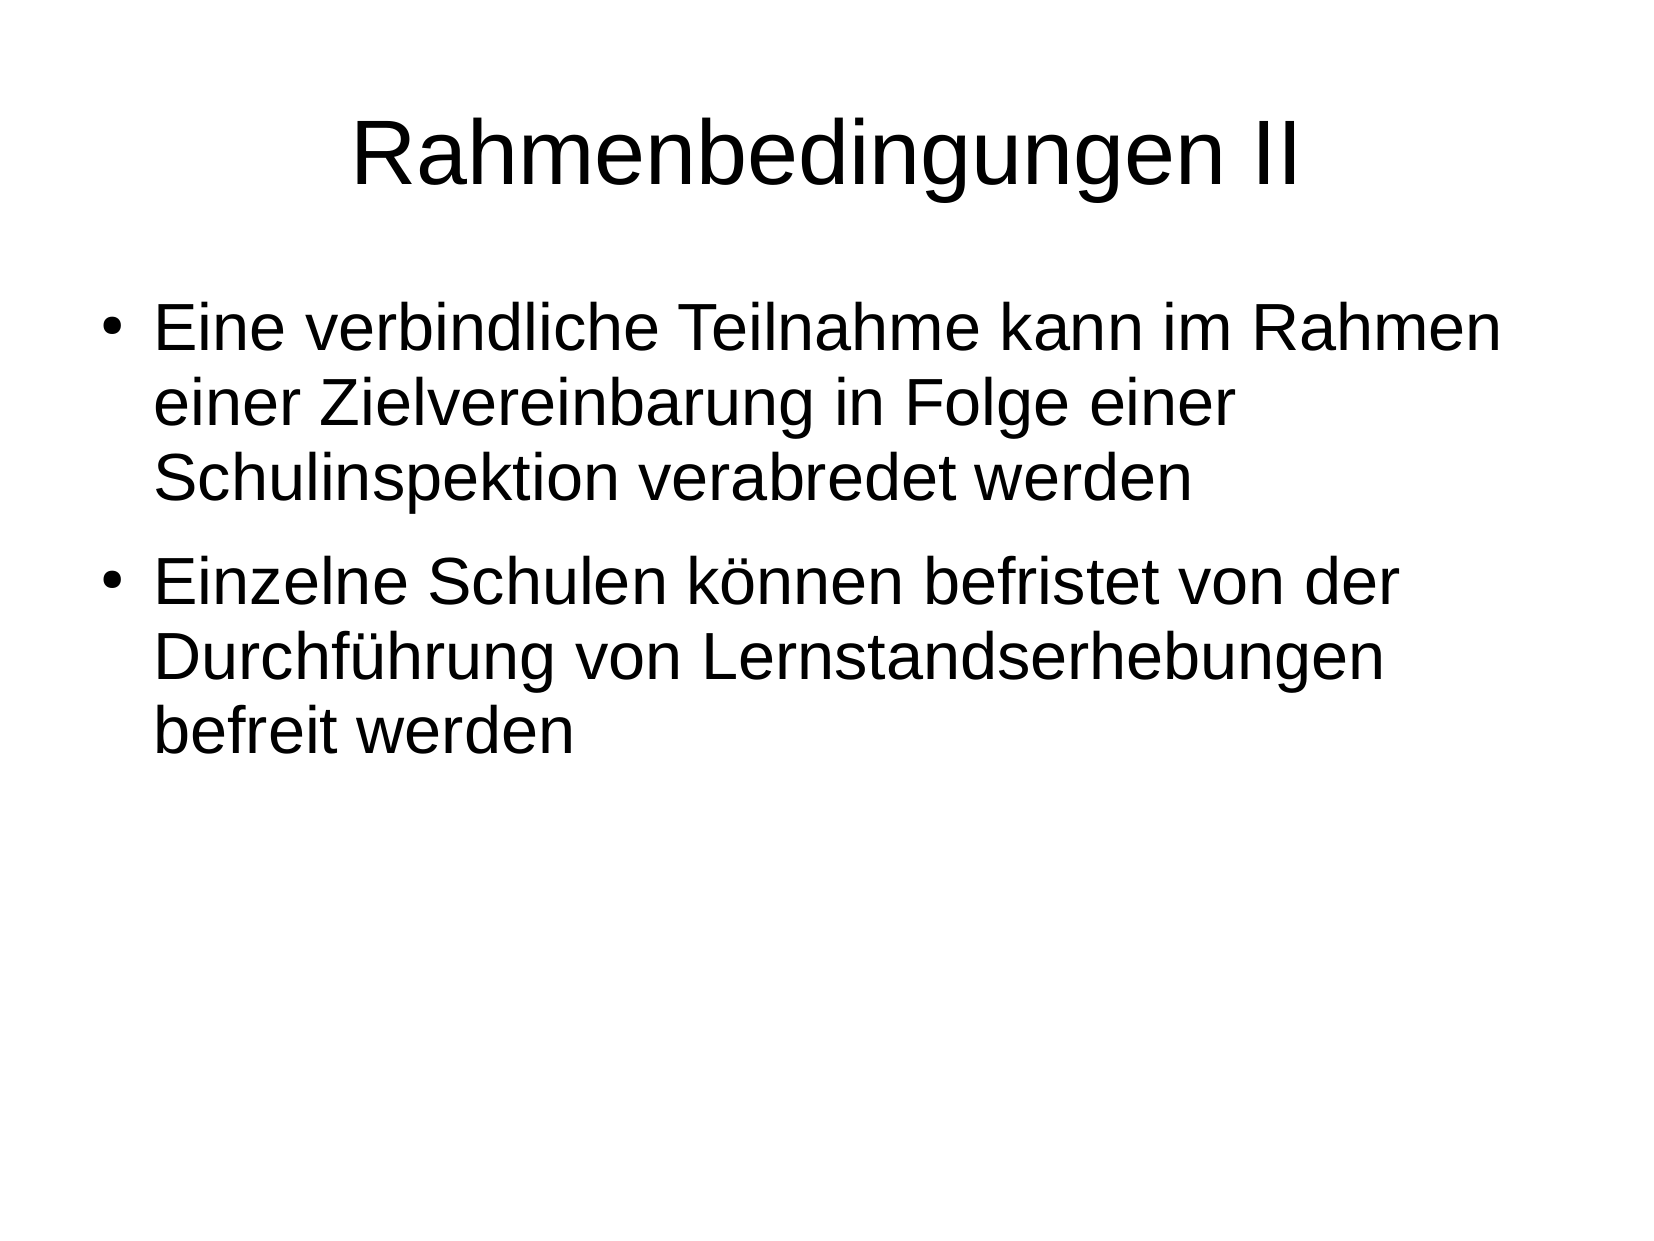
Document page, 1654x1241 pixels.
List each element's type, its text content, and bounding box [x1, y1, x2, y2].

title Rahmenbedingungen II [82, 49, 1571, 257]
list Eine verbindliche Teilnahme kann im Rahmen einer Zielvereinbarung in Folge einer Schulinspektion verabredet werden Einzelne Schulen können befristet von der Durchführung von Lernstandserhebungen befreit werden [82, 290, 1571, 1010]
